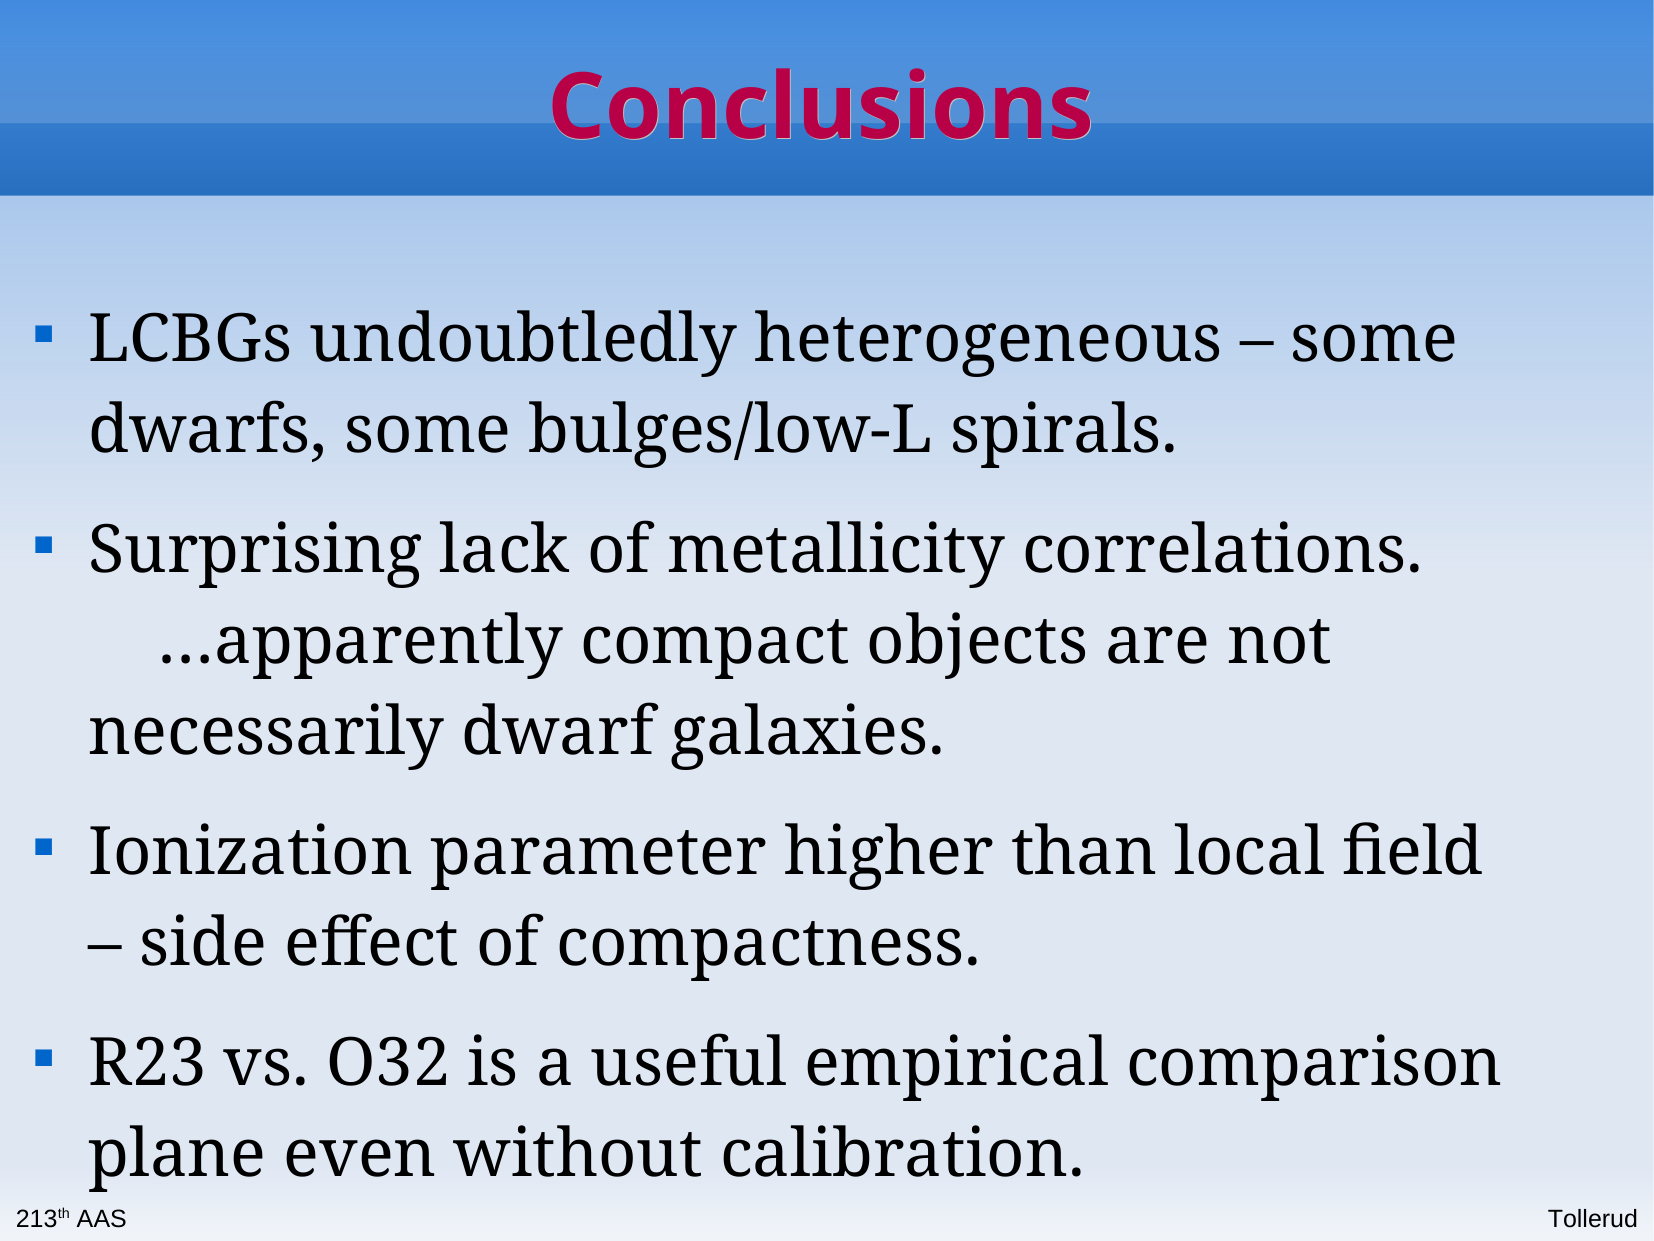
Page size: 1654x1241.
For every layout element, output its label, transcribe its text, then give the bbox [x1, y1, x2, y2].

title Conclusions [76, 0, 1565, 208]
picture [0, 0, 1654, 1241]
list LCBGs undoubtledly heterogeneous – some dwarfs, some bulges/low-L spirals. Surprising lack of metallicity correlations. …apparently compact objects are not necessarily dwarf galaxies. Ionization parameter higher than local field – side effect of compactness. R23 vs. O32 is a useful empirical comparison plane even without calibration. [17, 290, 1506, 1094]
